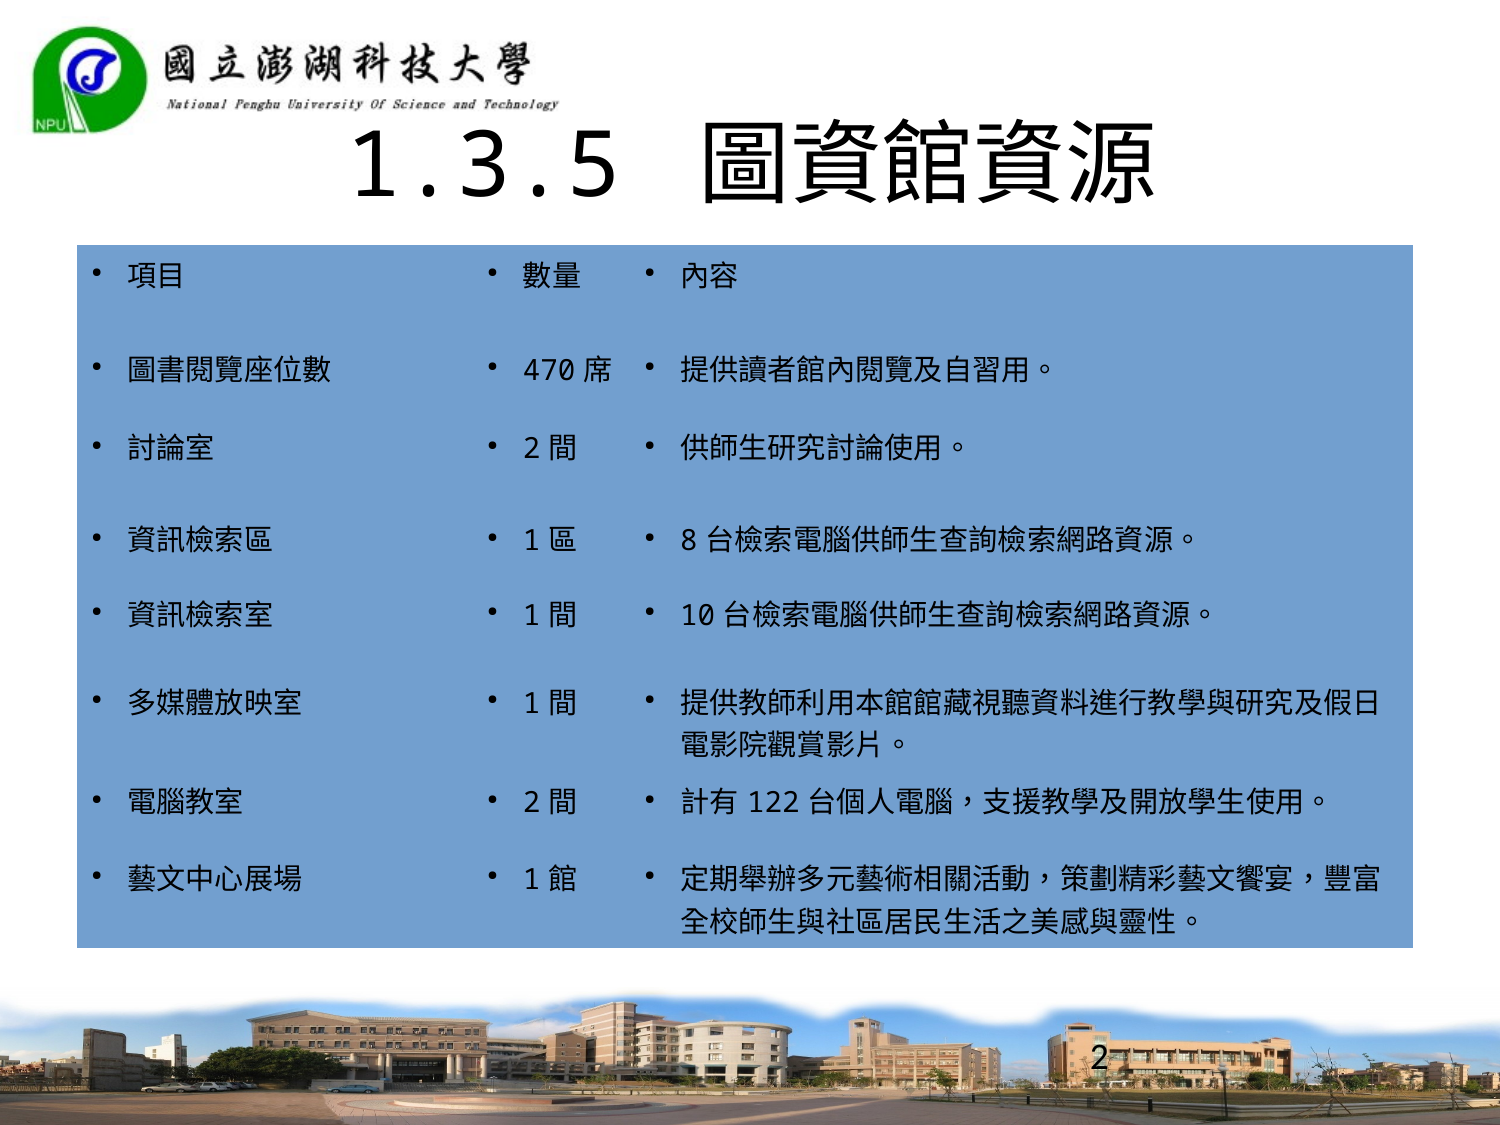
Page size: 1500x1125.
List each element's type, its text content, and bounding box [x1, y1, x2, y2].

table_cell 藝文中心展場 [77, 848, 473, 948]
text_box 2 [1074, 1024, 1426, 1103]
table_cell 多媒體放映室 [77, 672, 473, 772]
table_cell 1區 [473, 509, 630, 584]
table_cell 提供讀者館內閱覽及自習用。 [630, 339, 1413, 418]
table_cell 10台檢索電腦供師生查詢檢索網路資源。 [630, 584, 1413, 672]
table_cell 資訊檢索室 [77, 584, 473, 672]
table_header 數量 [473, 245, 630, 339]
table_cell 2間 [473, 418, 630, 509]
table_cell 討論室 [77, 418, 473, 509]
table_cell 資訊檢索區 [77, 509, 473, 584]
table_cell 2間 [473, 772, 630, 848]
table_cell 8台檢索電腦供師生查詢檢索網路資源。 [630, 509, 1413, 584]
table_cell 470席 [473, 339, 630, 418]
table_cell 1館 [473, 848, 630, 948]
table_cell 1間 [473, 672, 630, 772]
table_header 內容 [630, 245, 1413, 339]
table_cell 供師生研究討論使用。 [630, 418, 1413, 509]
table_cell 1間 [473, 584, 630, 672]
table_cell 計有122台個人電腦，支援教學及開放學生使用。 [630, 772, 1413, 848]
table_cell 電腦教室 [77, 772, 473, 848]
table_header 項目 [77, 245, 473, 339]
table_cell 提供教師利用本館館藏視聽資料進行教學與研究及假日電影院觀賞影片。 [630, 672, 1413, 772]
table_cell 定期舉辦多元藝術相關活動，策劃精彩藝文饗宴，豐富全校師生與社區居民生活之美感與靈性。 [630, 848, 1413, 948]
title 1.3.5 圖資館資源 [76, 97, 1427, 214]
table_cell 圖書閱覽座位數 [77, 339, 473, 418]
